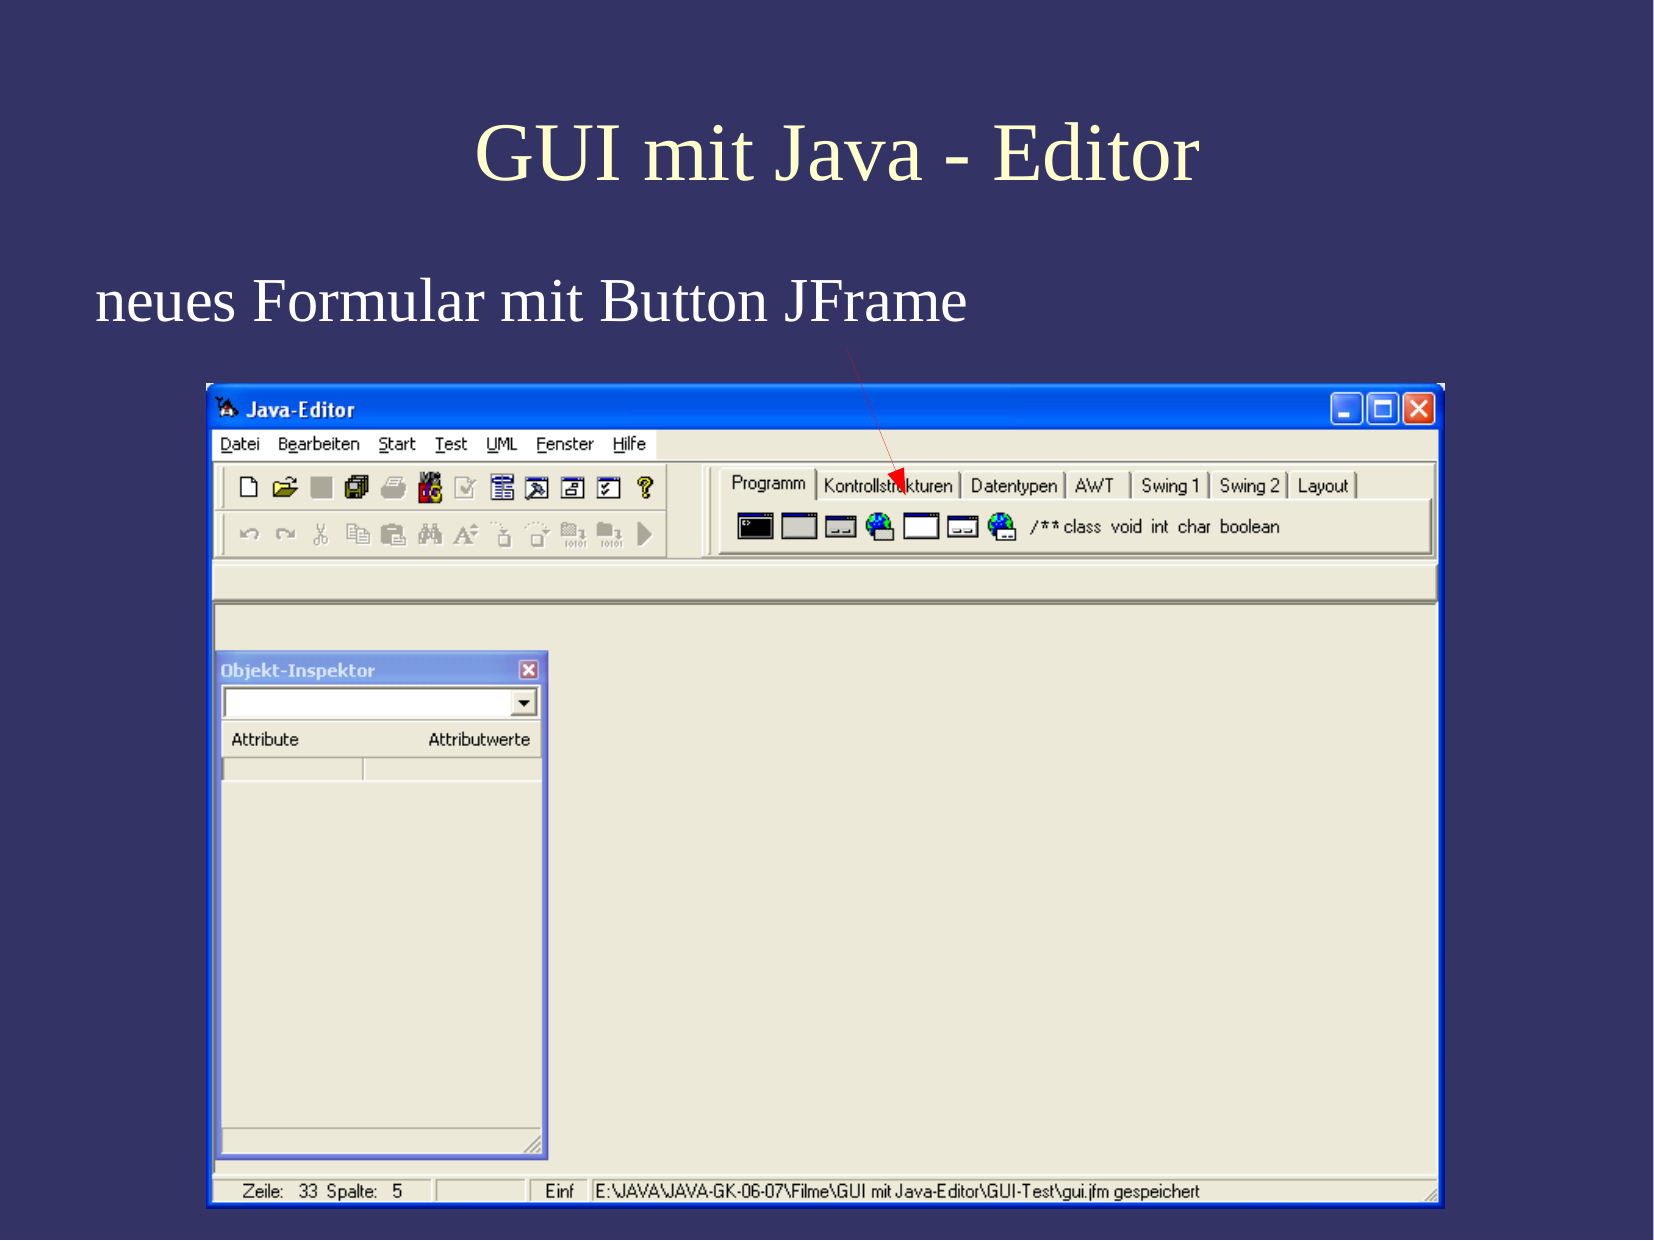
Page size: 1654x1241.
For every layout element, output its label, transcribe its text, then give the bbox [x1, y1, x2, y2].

title GUI mit Java - Editor [54, 44, 1622, 260]
list neues Formular mit Button JFrame [77, 265, 1579, 1214]
picture [206, 383, 1445, 1209]
